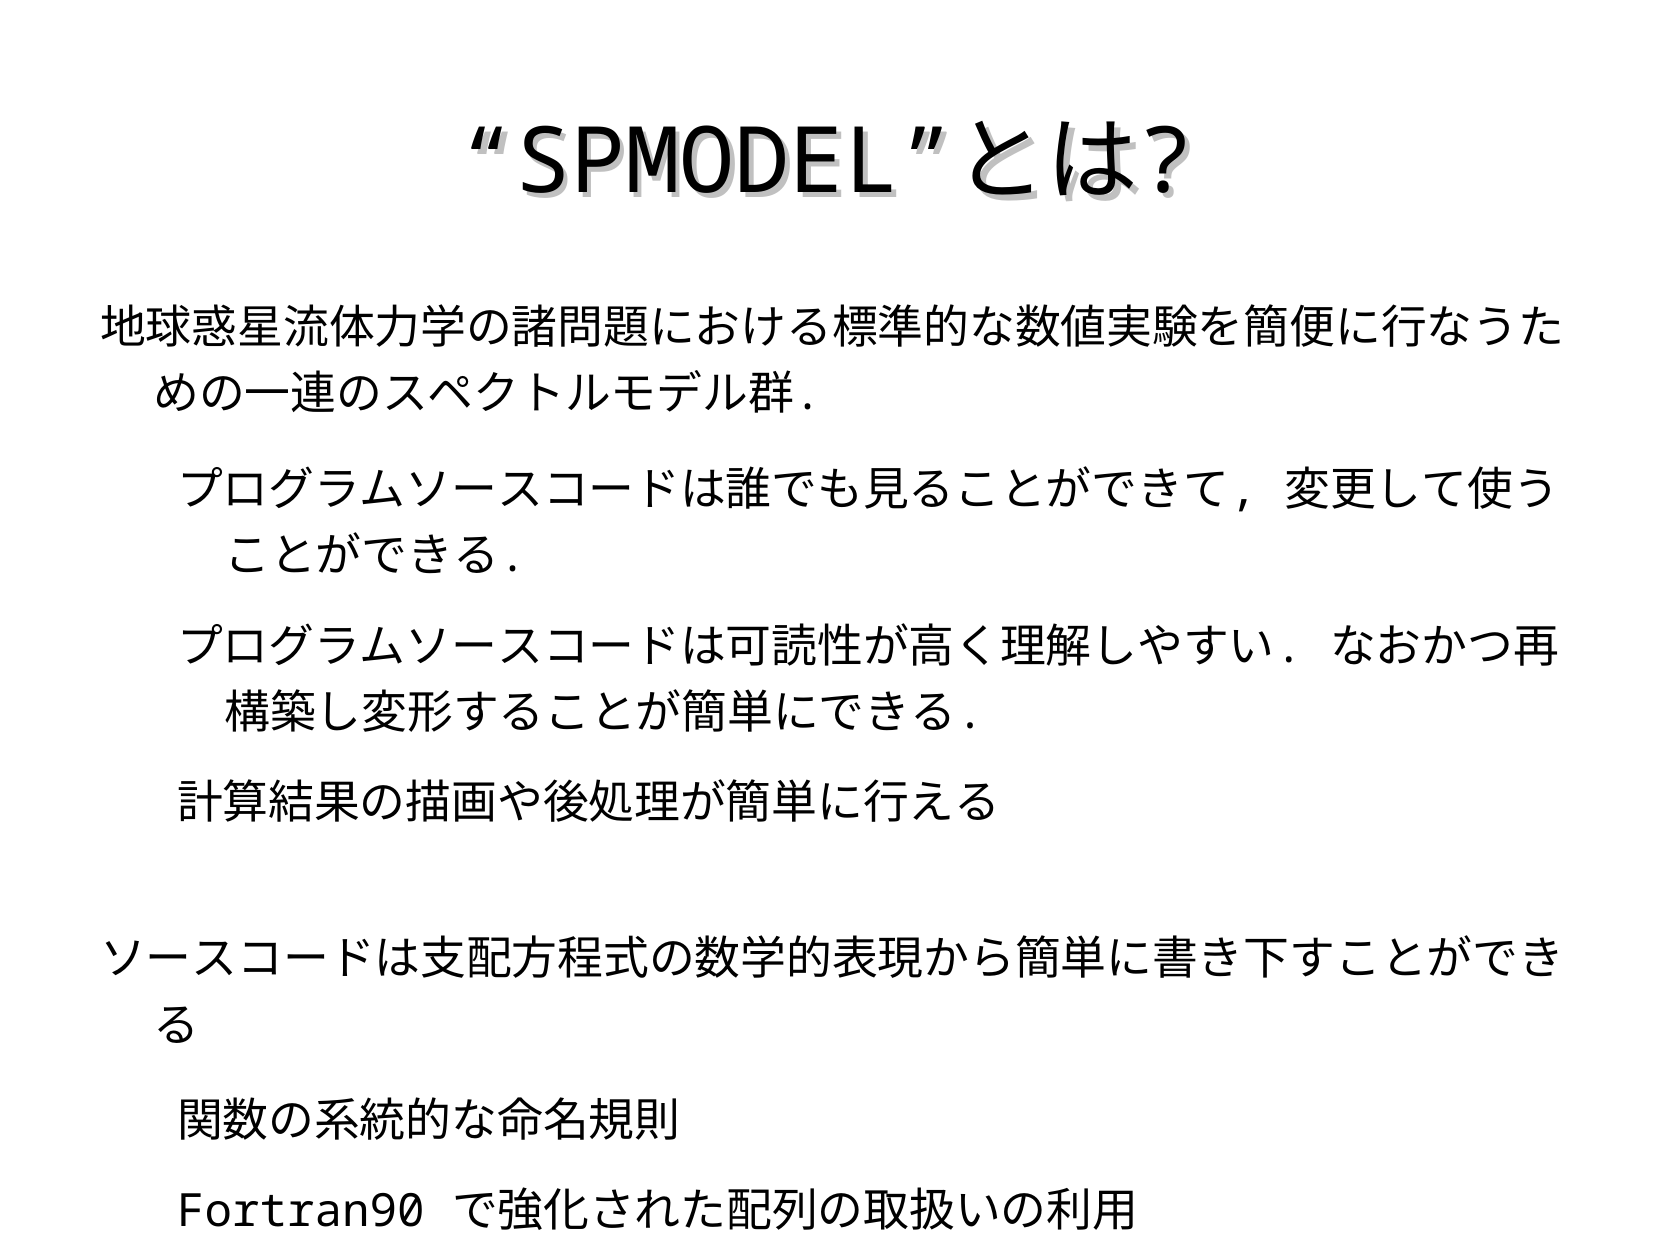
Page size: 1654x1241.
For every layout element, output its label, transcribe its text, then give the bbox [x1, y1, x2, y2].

list 地球惑星流体力学の諸問題における標準的な数値実験を簡便に行なうための一連のスペクトルモデル群. プログラムソースコードは誰でも見ることができて, 変更して使うことができる. プログラムソースコードは可読性が高く理解しやすい. なおかつ再構築し変形することが簡単にできる. 計算結果の描画や後処理が簡単に行える ソースコードは支配方程式の数学的表現から簡単に書き下すことができる 関数の系統的な命名規則 Fortran90 で強化された配列の取扱いの利用 [82, 290, 1571, 1094]
title “SPMODEL”とは? [82, 56, 1571, 250]
